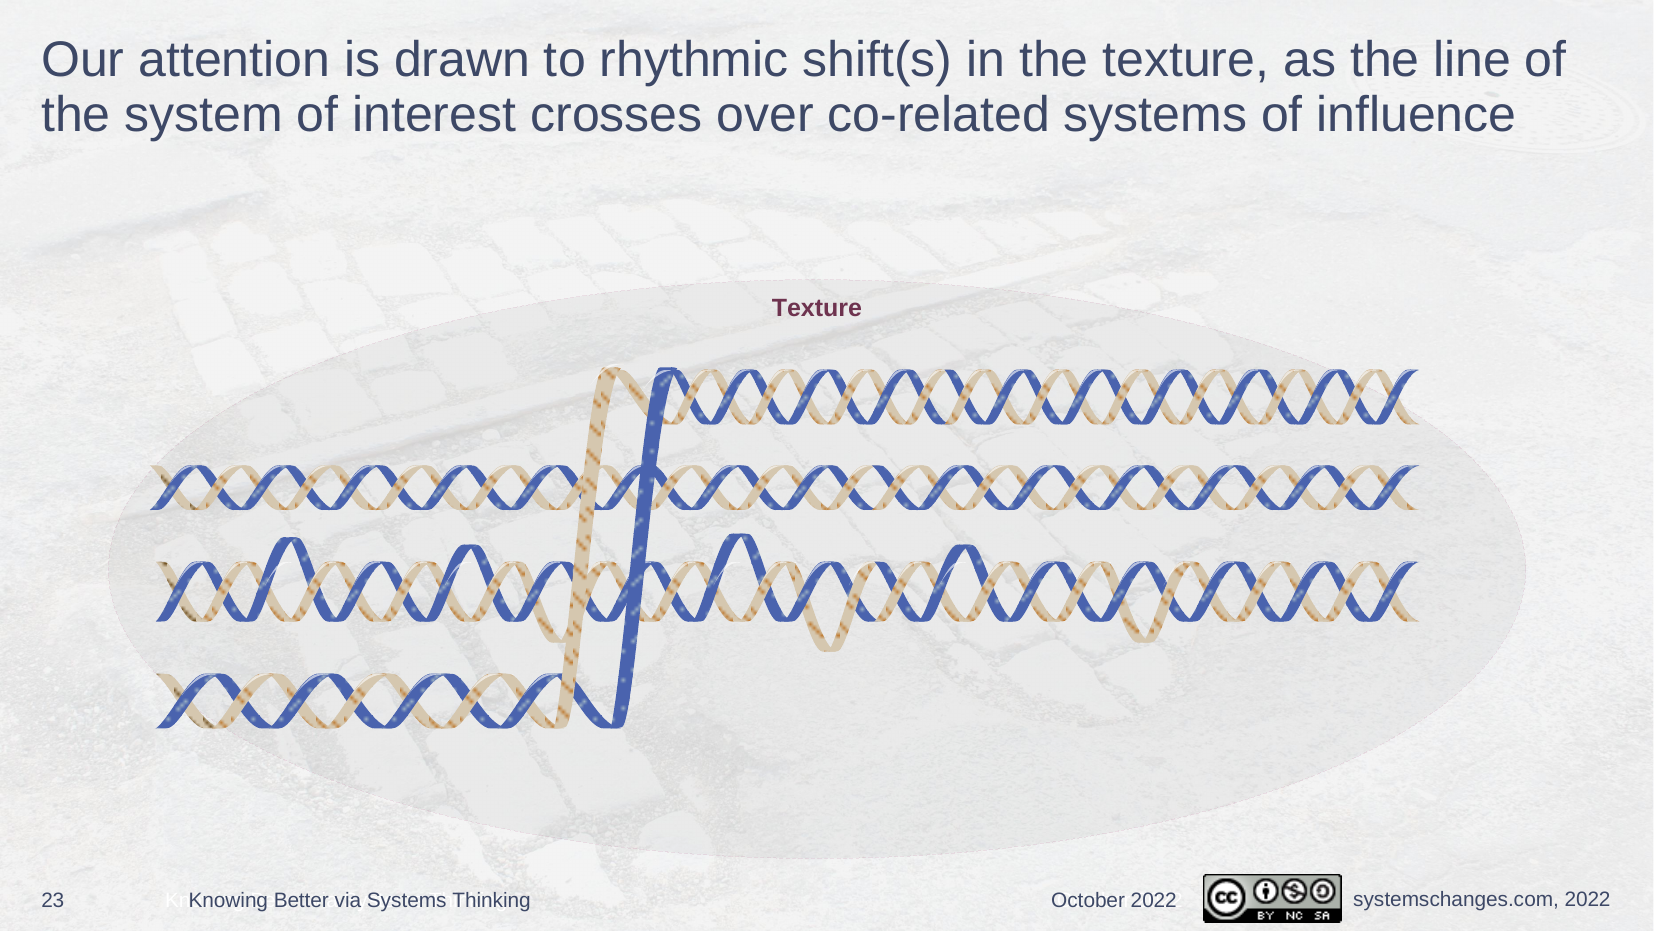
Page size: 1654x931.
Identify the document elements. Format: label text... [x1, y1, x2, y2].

picture [0, 0, 1654, 931]
text_box Texture [730, 283, 904, 333]
title Our attention is drawn to rhythmic shift(s) in the texture, as the line of the system of interest crosses over co-related systems of influence [41, 30, 1613, 176]
text_box [108, 279, 1526, 859]
